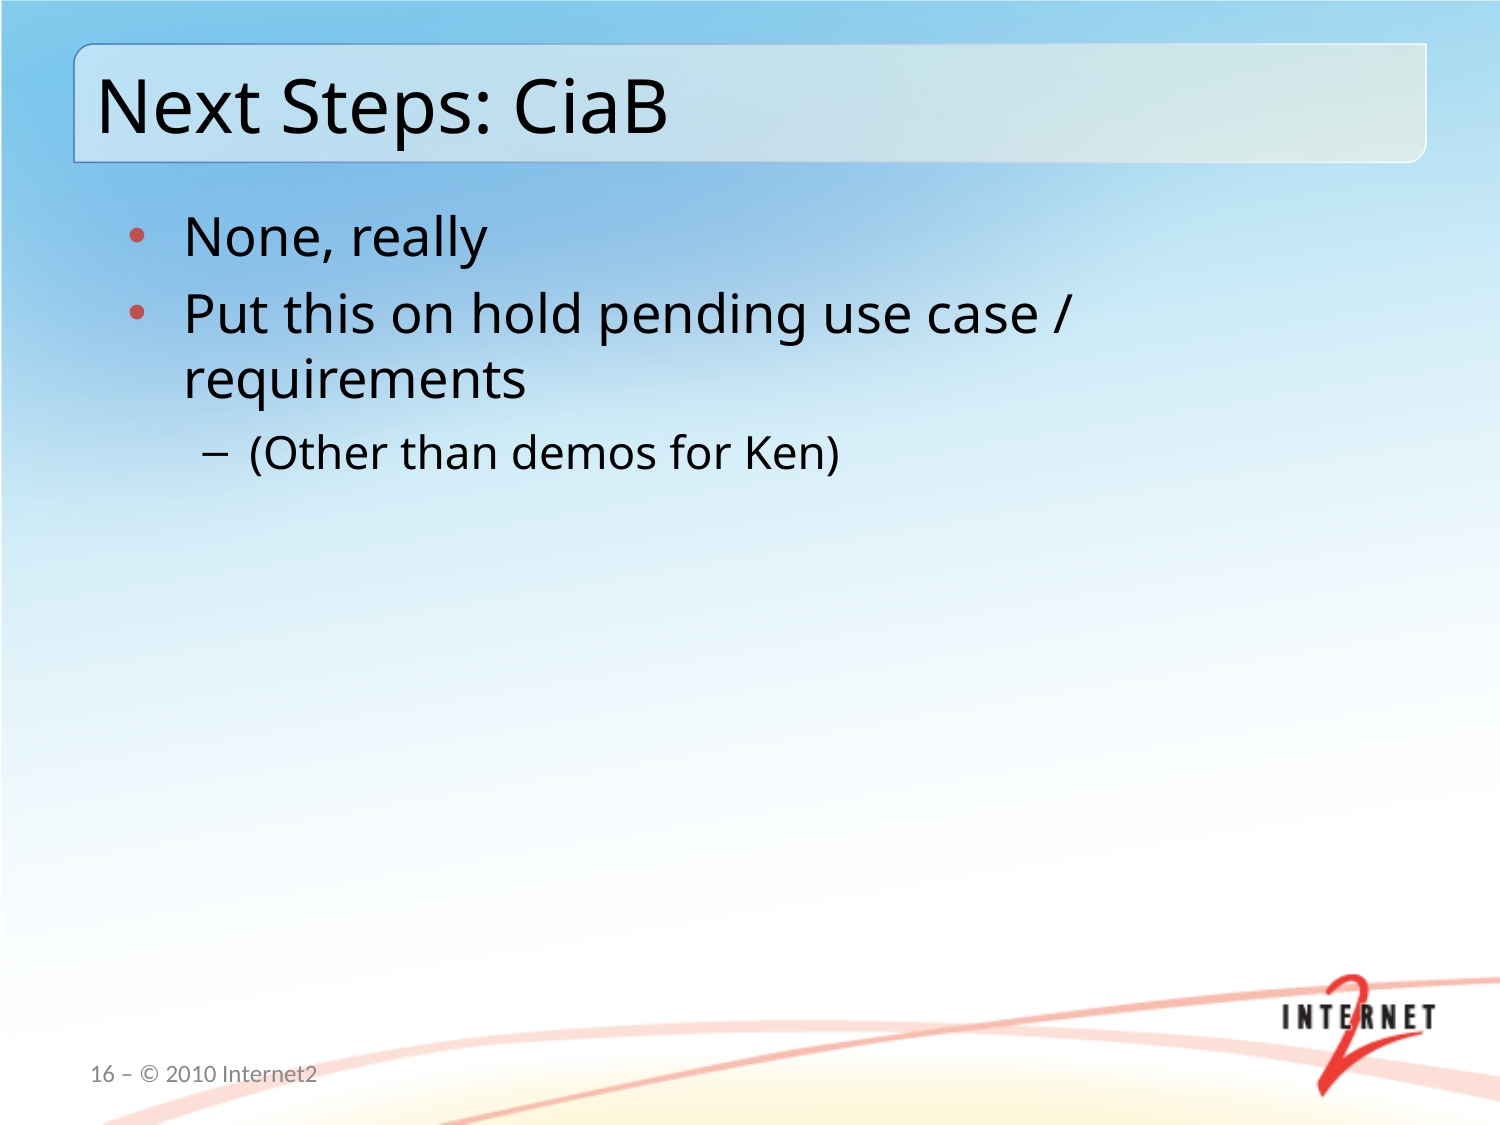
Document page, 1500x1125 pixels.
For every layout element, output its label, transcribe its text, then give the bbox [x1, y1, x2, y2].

list None, really Put this on hold pending use case / requirements (Other than demos for Ken) [112, 195, 1388, 938]
text_box Next Steps: CiaB [80, 50, 1420, 157]
text_box <number> – © 2010 Internet2 [74, 1042, 550, 1103]
picture [0, 0, 1500, 1125]
